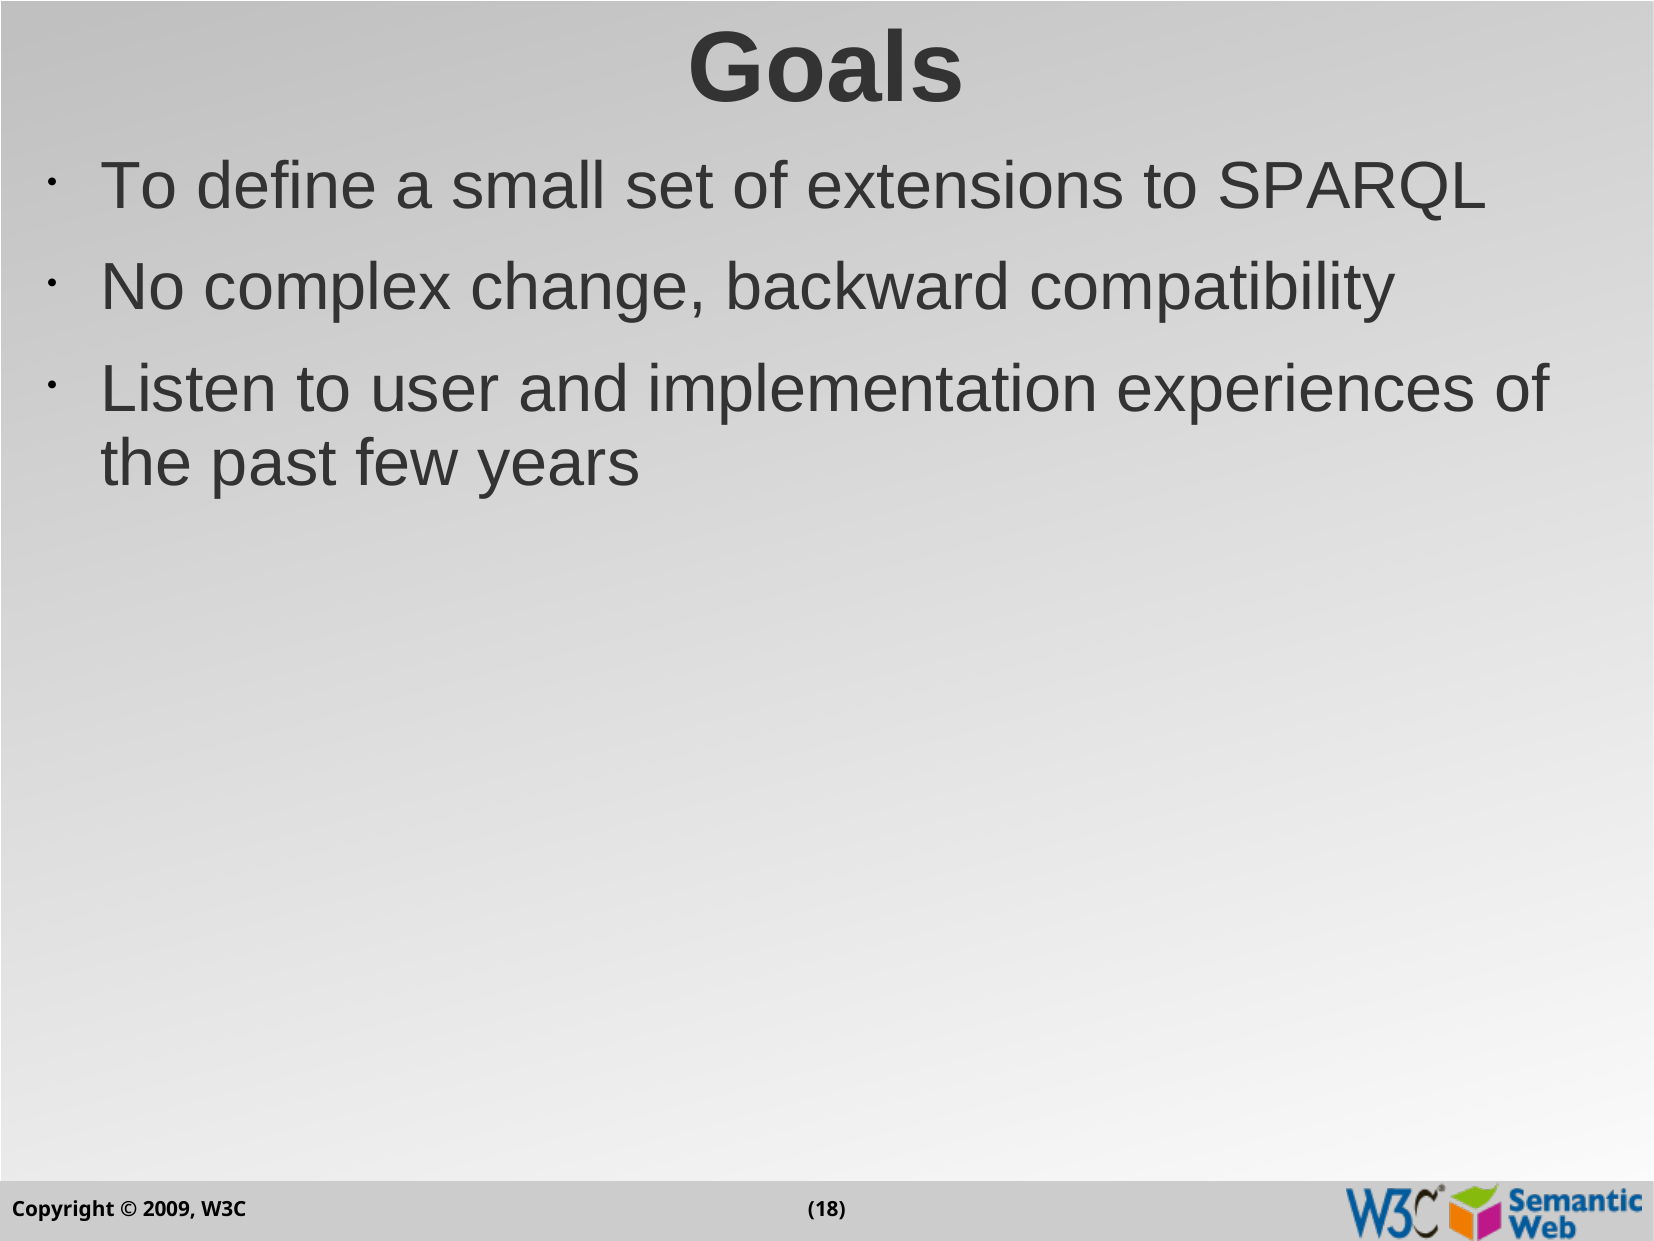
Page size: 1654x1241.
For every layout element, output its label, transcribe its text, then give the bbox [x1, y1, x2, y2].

title Goals [0, 5, 1654, 125]
picture [1, 125, 1654, 1241]
list To define a small set of extensions to SPARQL No complex change, backward compatibility Listen to user and implementation experiences of the past few years [29, 147, 1624, 1119]
picture [1, 1, 1654, 5]
